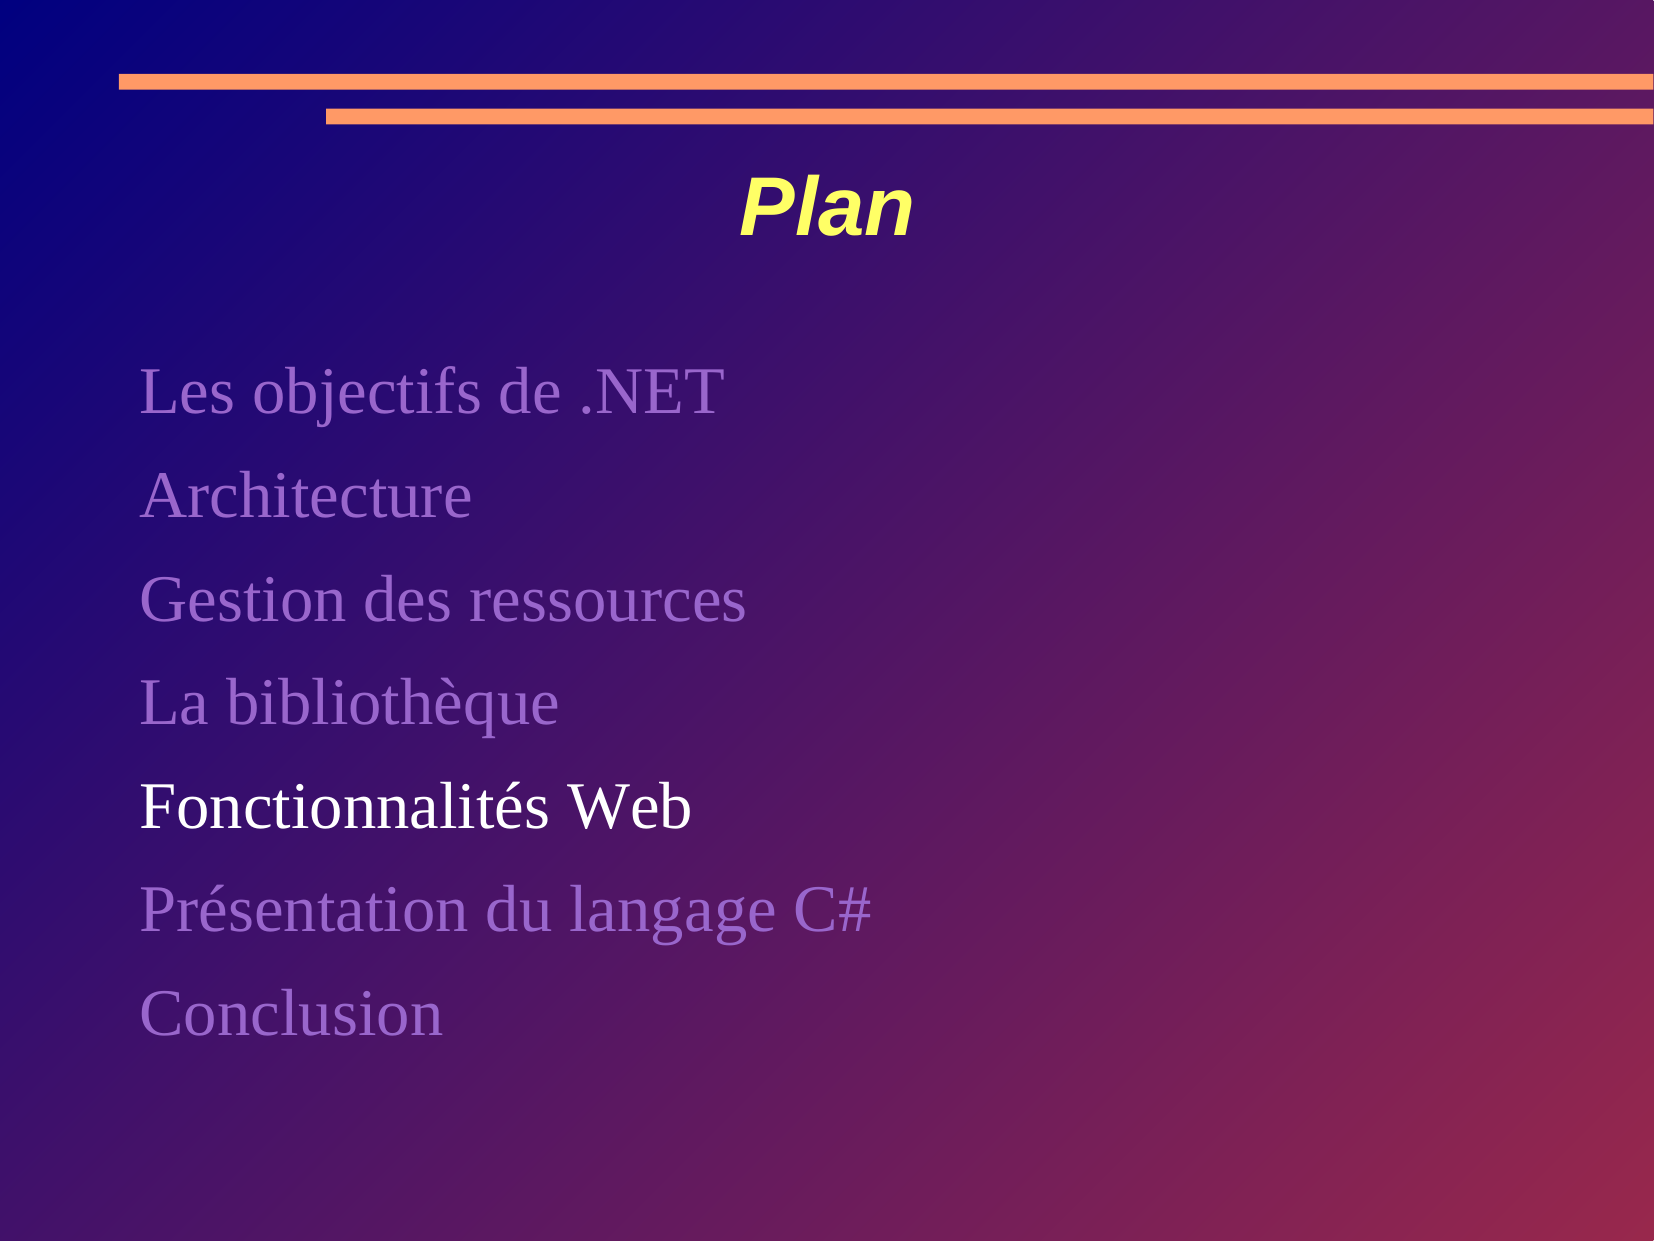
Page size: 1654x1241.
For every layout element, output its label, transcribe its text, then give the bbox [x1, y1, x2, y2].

title Plan [121, 102, 1534, 311]
list Les objectifs de .NET Architecture Gestion des ressources La bibliothèque Fonctionnalités Web Présentation du langage C# Conclusion [121, 354, 1534, 1051]
